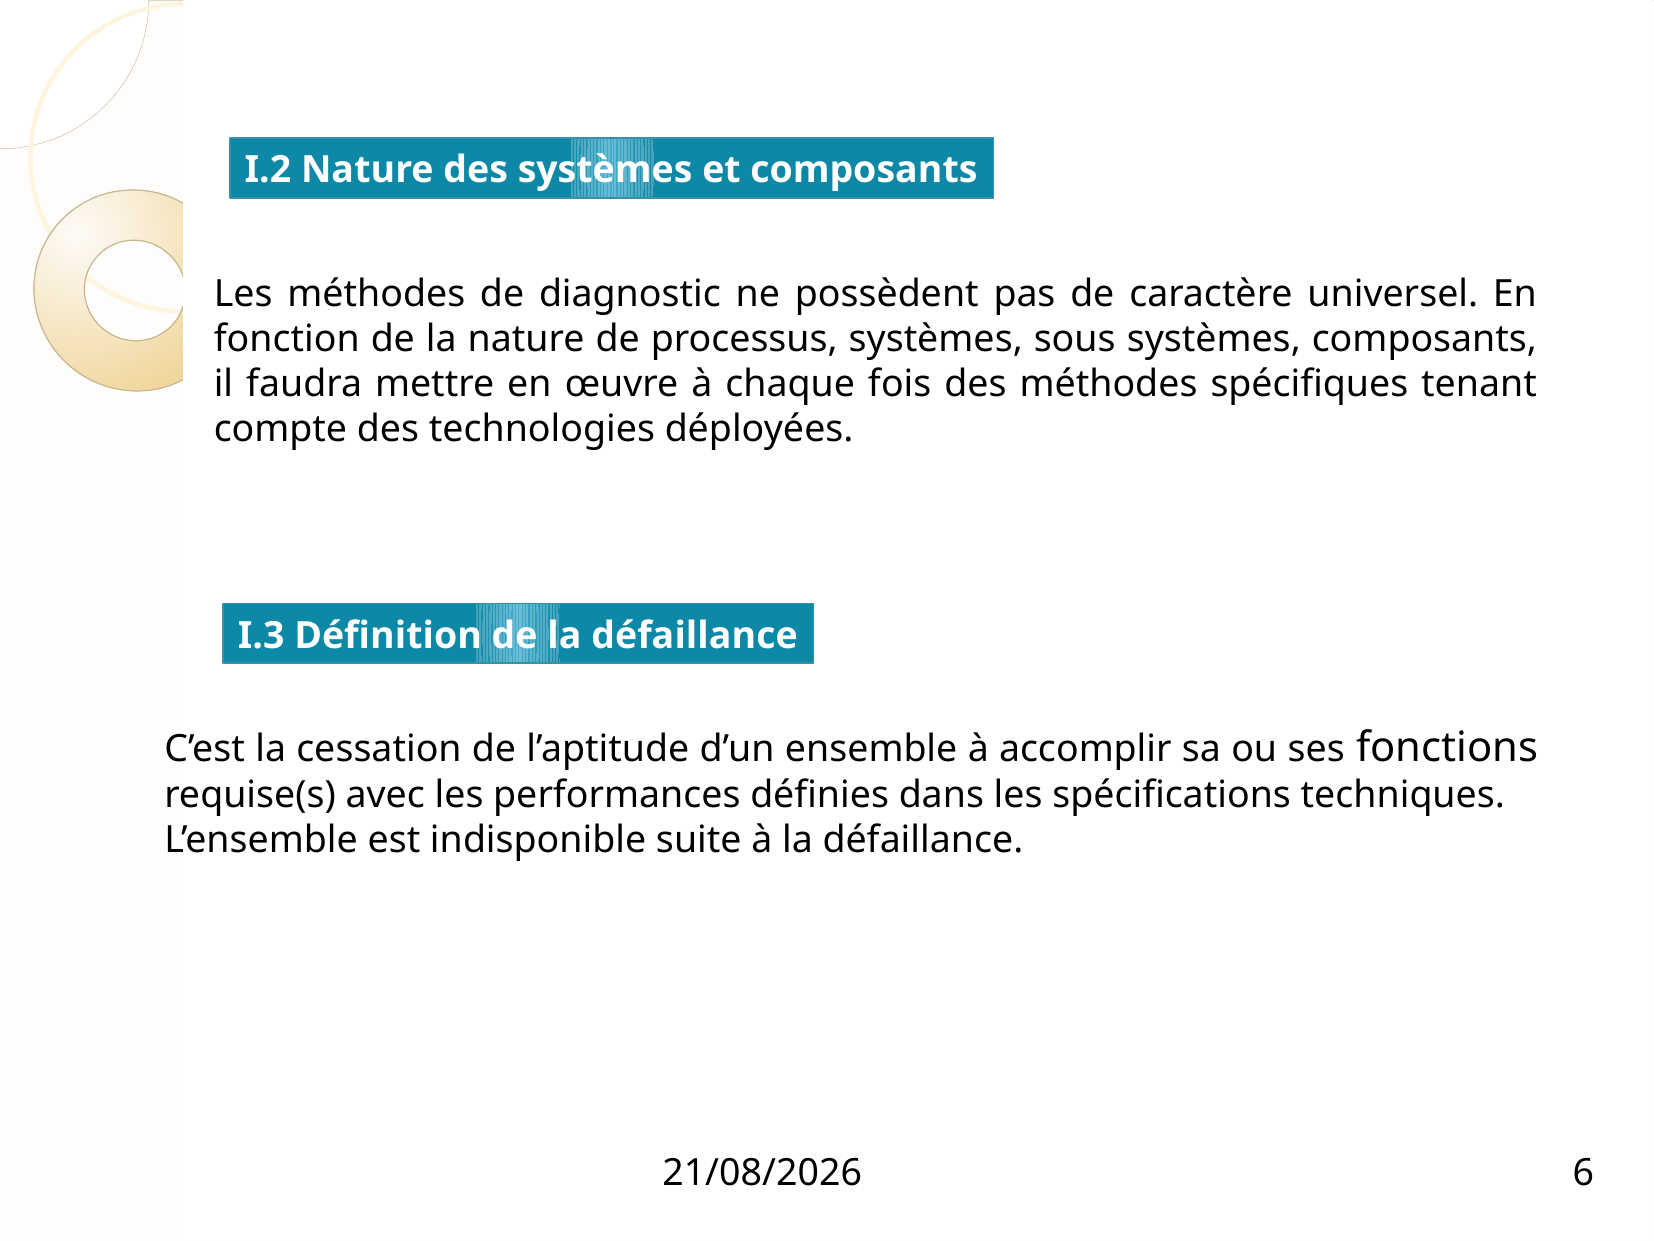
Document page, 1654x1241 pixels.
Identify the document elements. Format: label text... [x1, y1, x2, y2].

slide_number <numéro> [1557, 1140, 1641, 1227]
text_box I.2 Nature des systèmes et composants [229, 138, 994, 198]
text_box Les méthodes de diagnostic ne possèdent pas de caractère universel. En fonction de la nature de processus, systèmes, sous systèmes, composants, il faudra mettre en œuvre à chaque fois des méthodes spécifiques tenant compte des technologies déployées. [198, 261, 1554, 457]
slide_number 02/07/2018 [647, 1140, 1034, 1227]
text_box I.3 Définition de la défaillance [223, 603, 814, 664]
text_box C’est la cessation de l’aptitude d’un ensemble à accomplir sa ou ses fonctions requise(s) avec les performances définies dans les spécifications techniques. L’ensemble est indisponible suite à la défaillance. [149, 712, 1554, 868]
